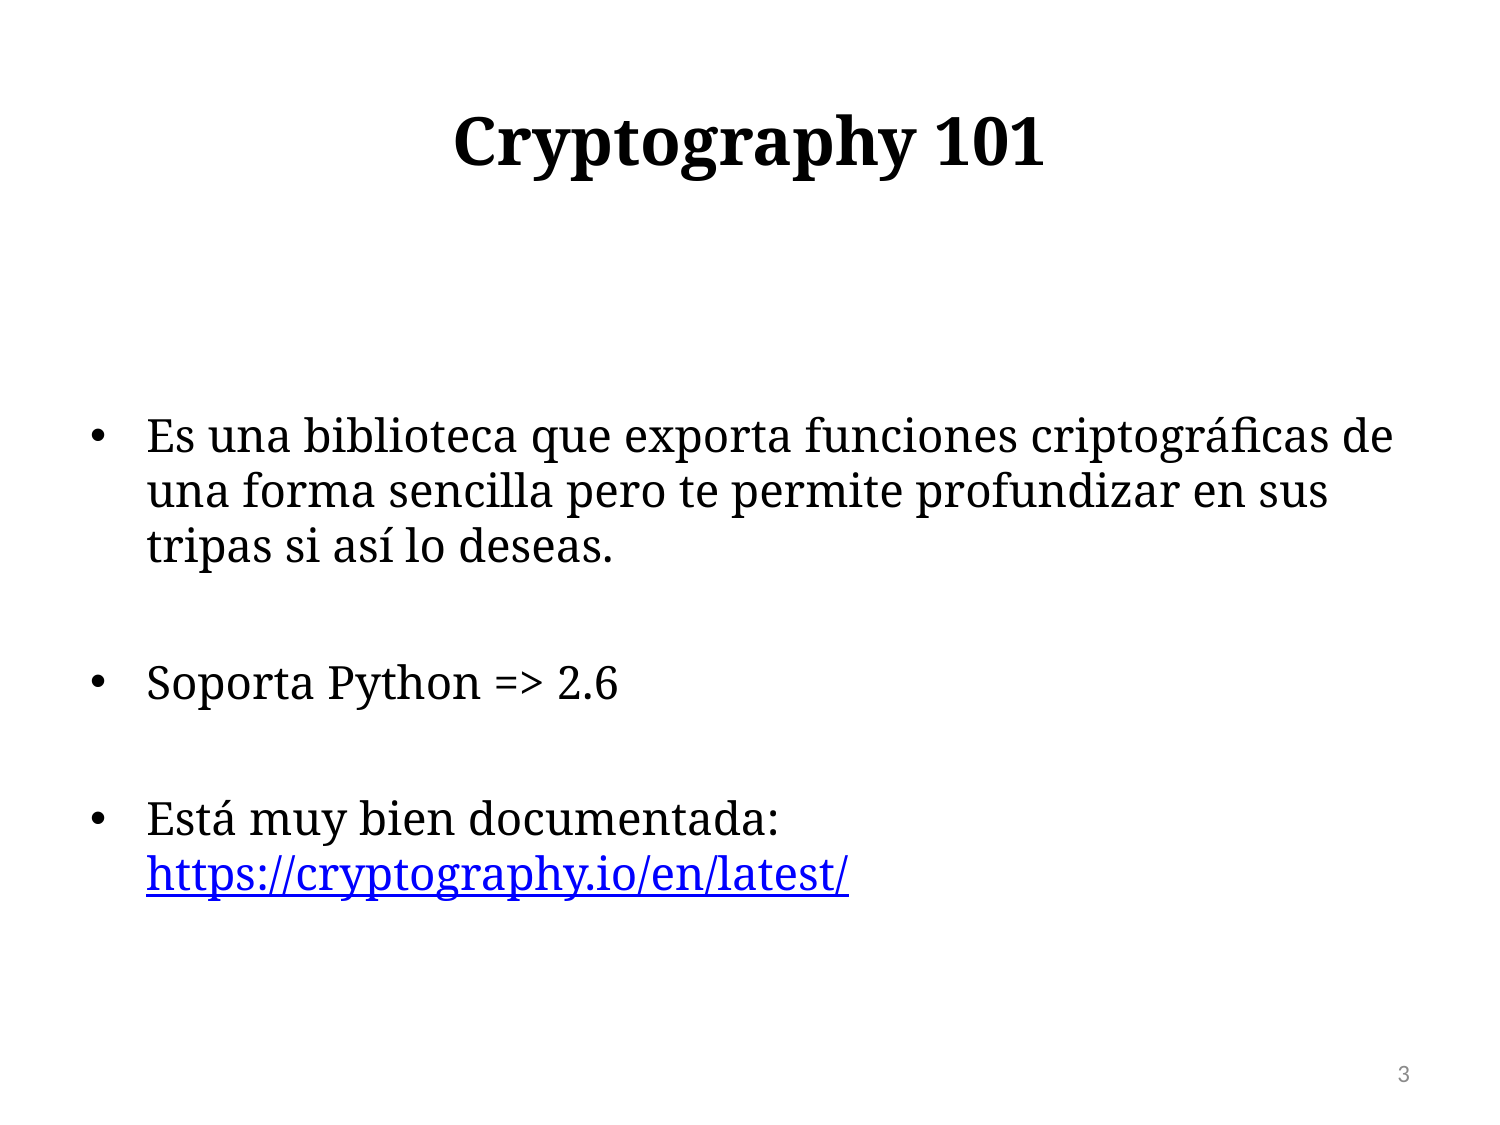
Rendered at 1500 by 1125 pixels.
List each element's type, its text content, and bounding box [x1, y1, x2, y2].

title Cryptography 101 [75, 45, 1425, 233]
list Es una biblioteca que exporta funciones criptográficas de una forma sencilla pero te permite profundizar en sus tripas si así lo deseas. Soporta Python => 2.6 Está muy bien documentada: https://cryptography.io/en/latest/ [75, 262, 1425, 1005]
